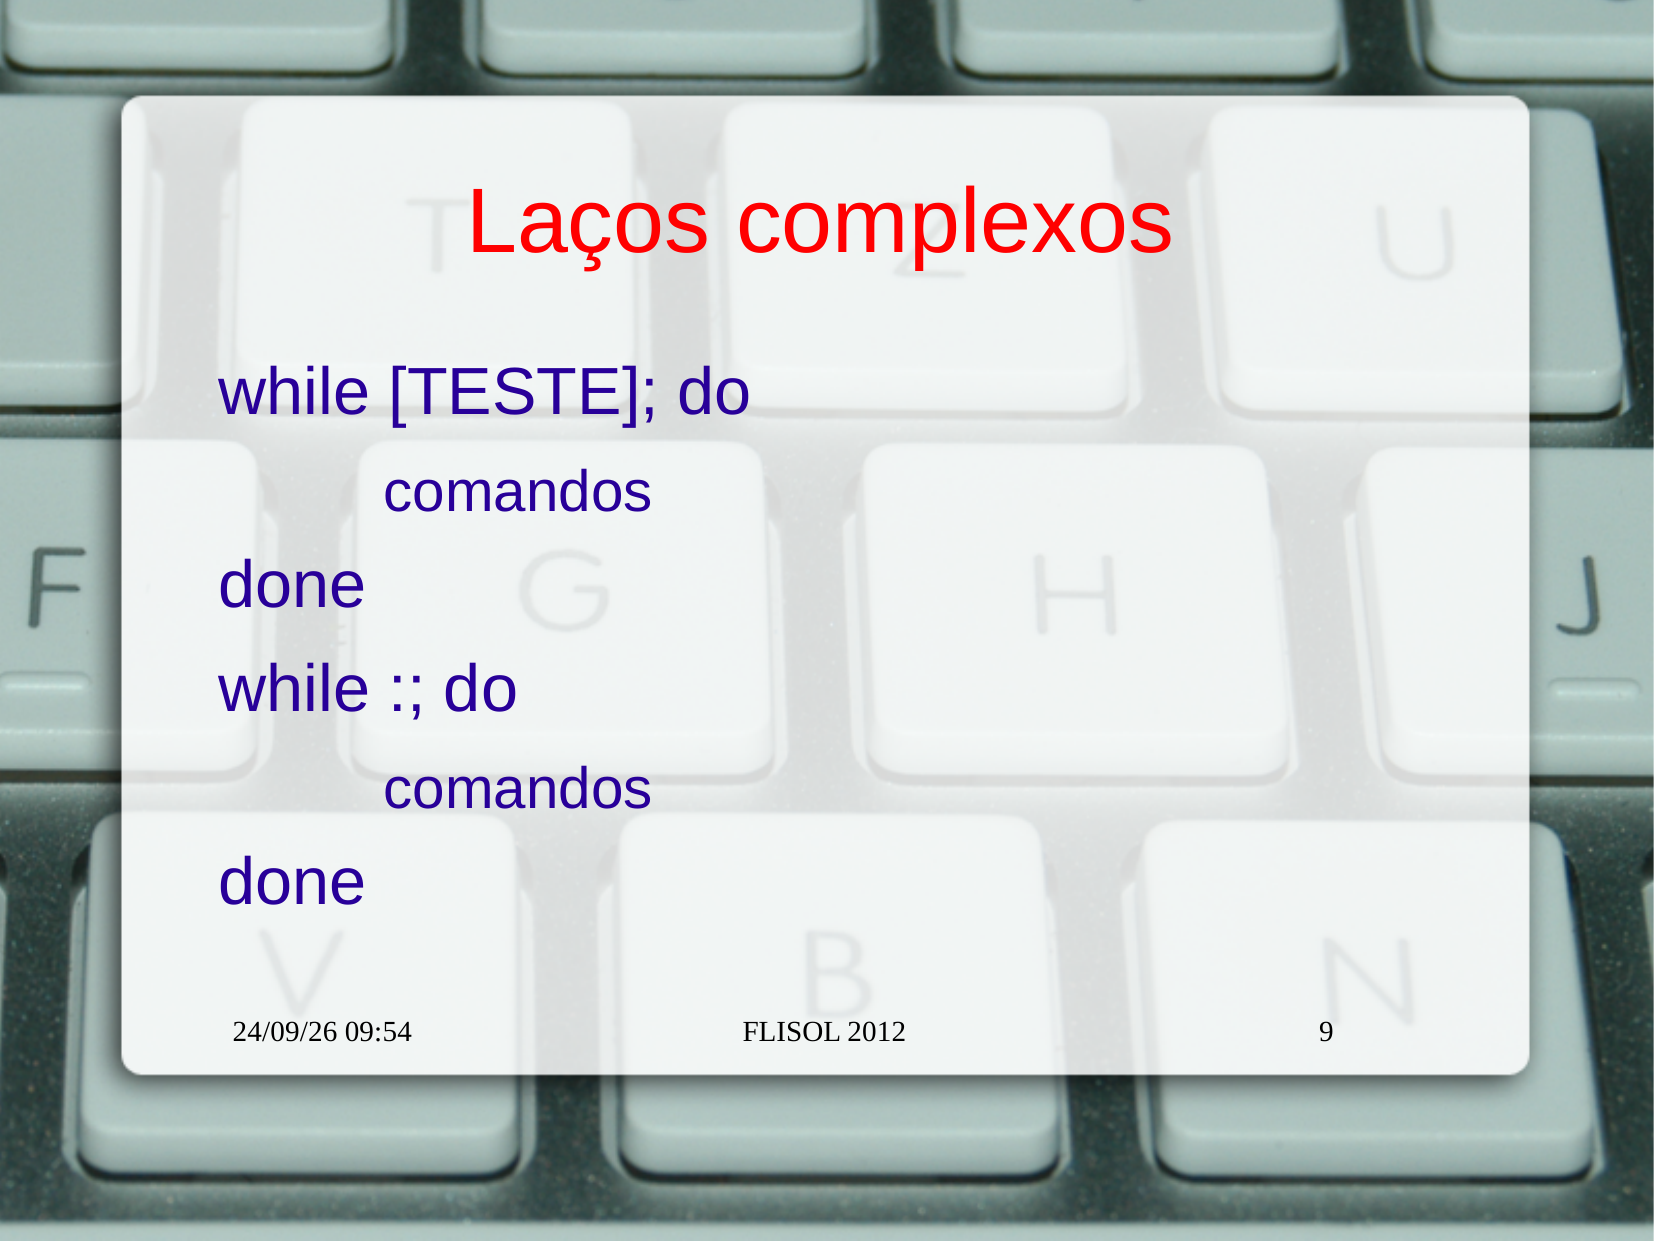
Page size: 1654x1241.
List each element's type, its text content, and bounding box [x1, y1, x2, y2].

title Laços complexos [135, 117, 1506, 325]
picture [0, 0, 1654, 1241]
list while [TESTE]; do comandos done while :; do comandos done [147, 354, 1506, 922]
